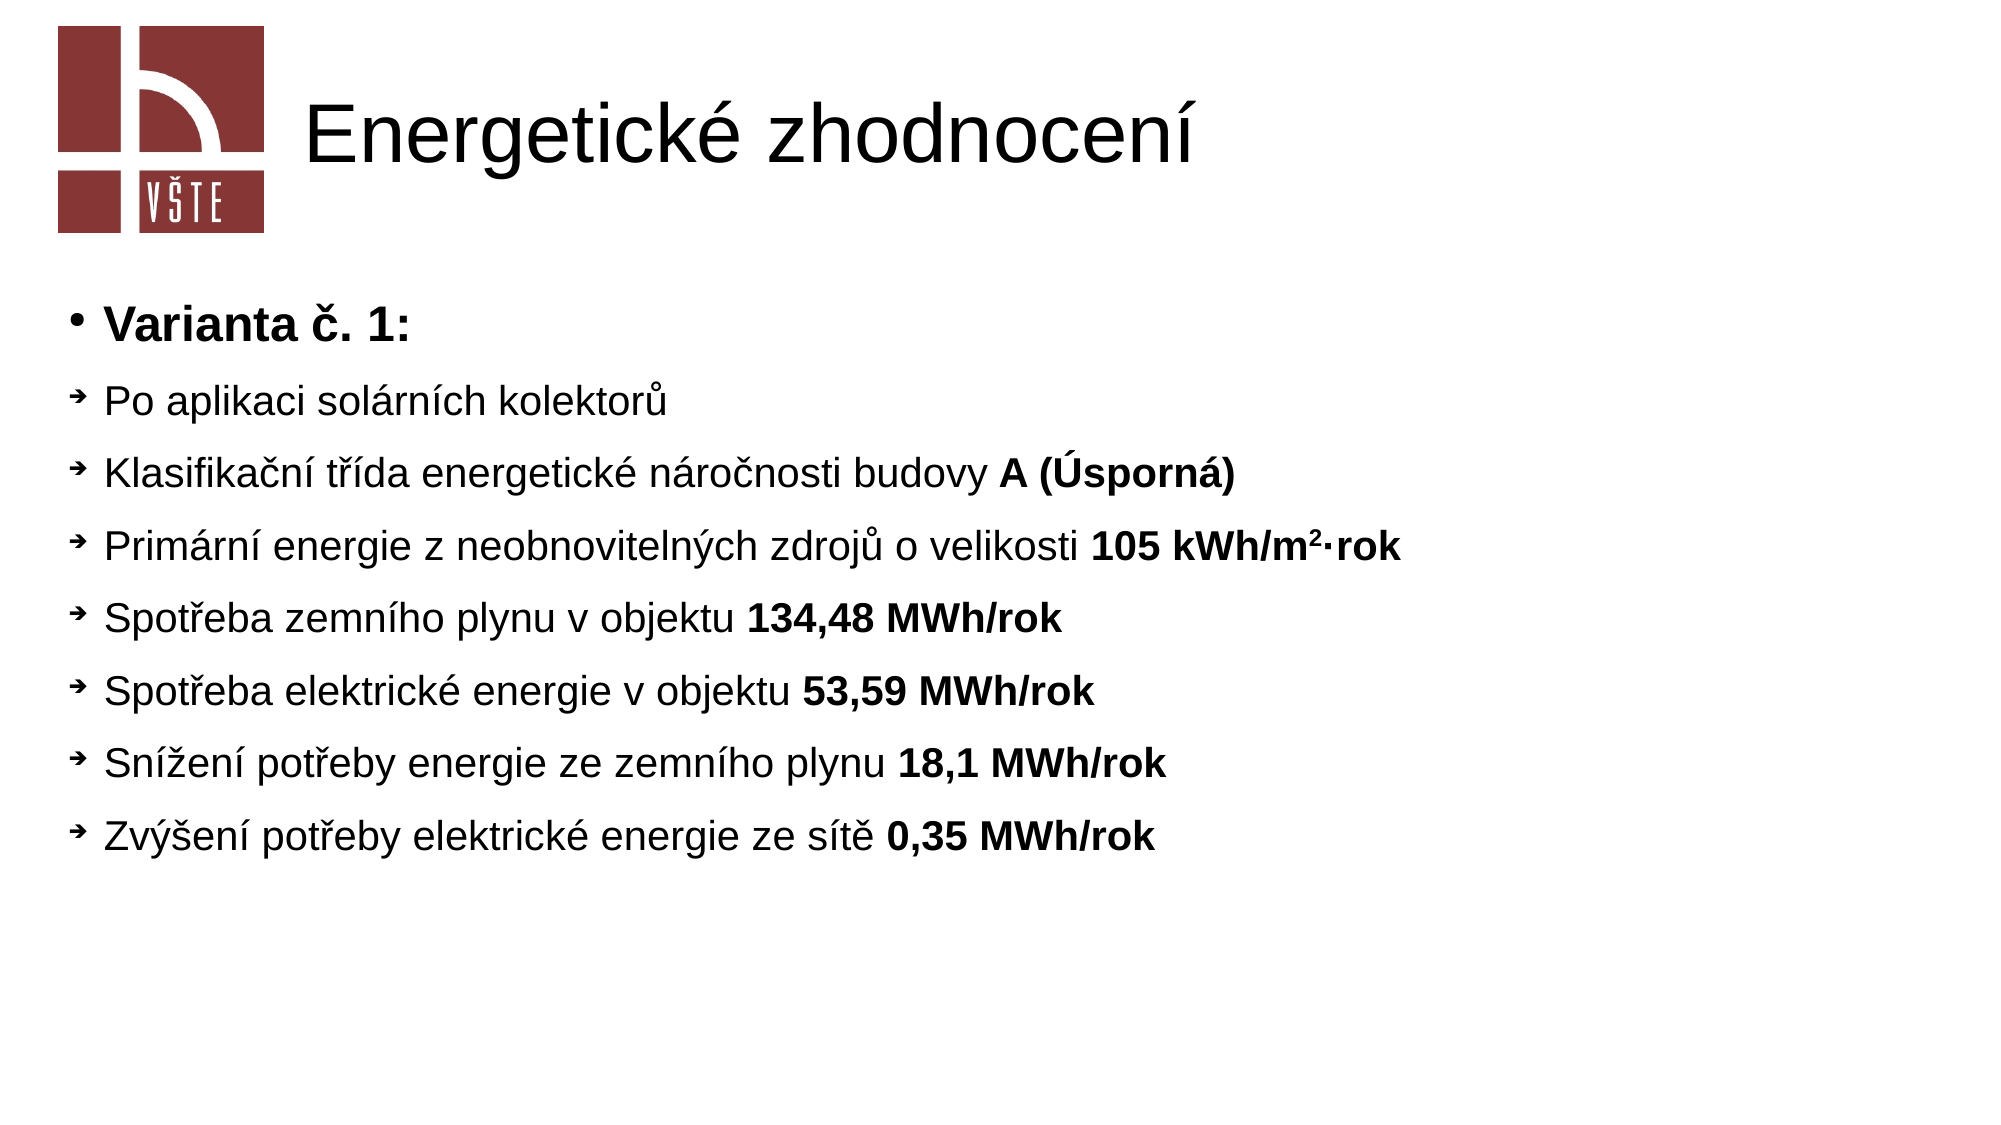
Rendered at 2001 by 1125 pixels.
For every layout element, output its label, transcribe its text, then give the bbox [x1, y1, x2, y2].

text_box Energetické zhodnocení [288, 26, 1950, 245]
text_box Varianta č. 1: Po aplikaci solárních kolektorů Klasifikační třída energetické náročnosti budovy A (Úsporná) Primární energie z neobnovitelných zdrojů o velikosti 105 kWh/m2·rok Spotřeba zemního plynu v objektu 134,48 MWh/rok Spotřeba elektrické energie v objektu 53,59 MWh/rok Snížení potřeby energie ze zemního plynu 18,1 MWh/rok Zvýšení potřeby elektrické energie ze sítě 0,35 MWh/rok [53, 271, 1796, 1063]
picture [58, 26, 264, 233]
